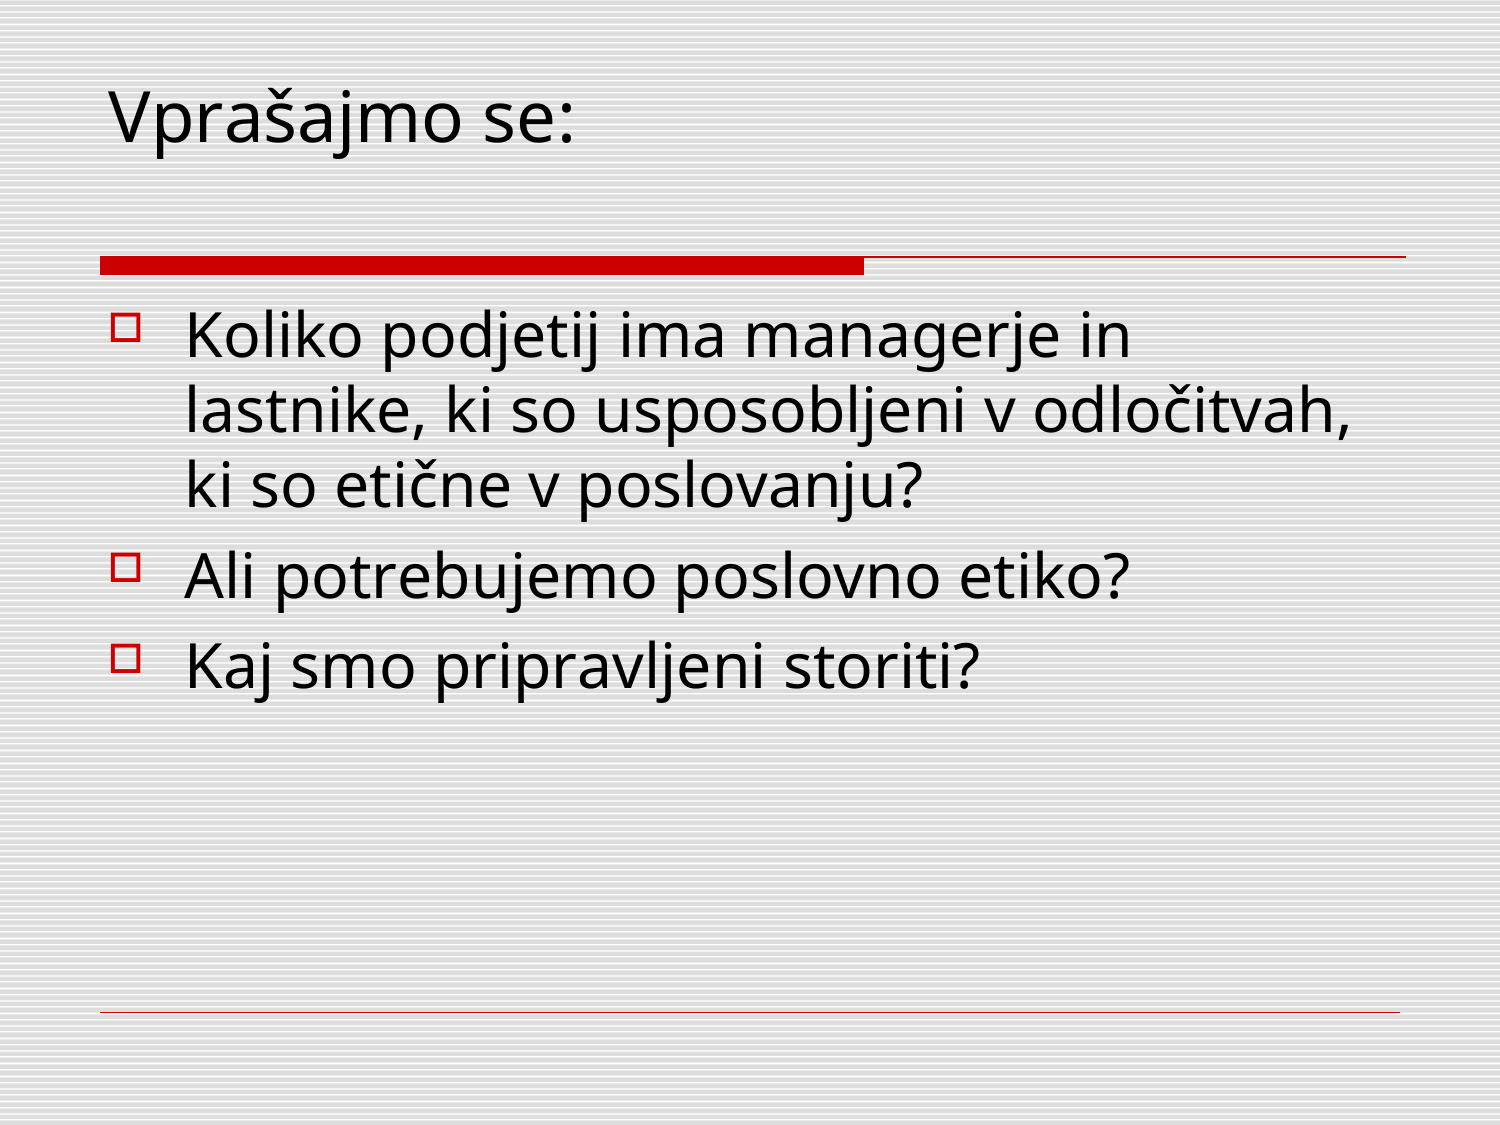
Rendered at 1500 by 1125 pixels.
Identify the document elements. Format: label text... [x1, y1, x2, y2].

list Koliko podjetij ima managerje in lastnike, ki so usposobljeni v odločitvah, ki so etične v poslovanju? Ali potrebujemo poslovno etiko? Kaj smo pripravljeni storiti? [92, 287, 1406, 988]
picture [0, 0, 1500, 1125]
title Vprašajmo se: [94, 49, 1407, 250]
